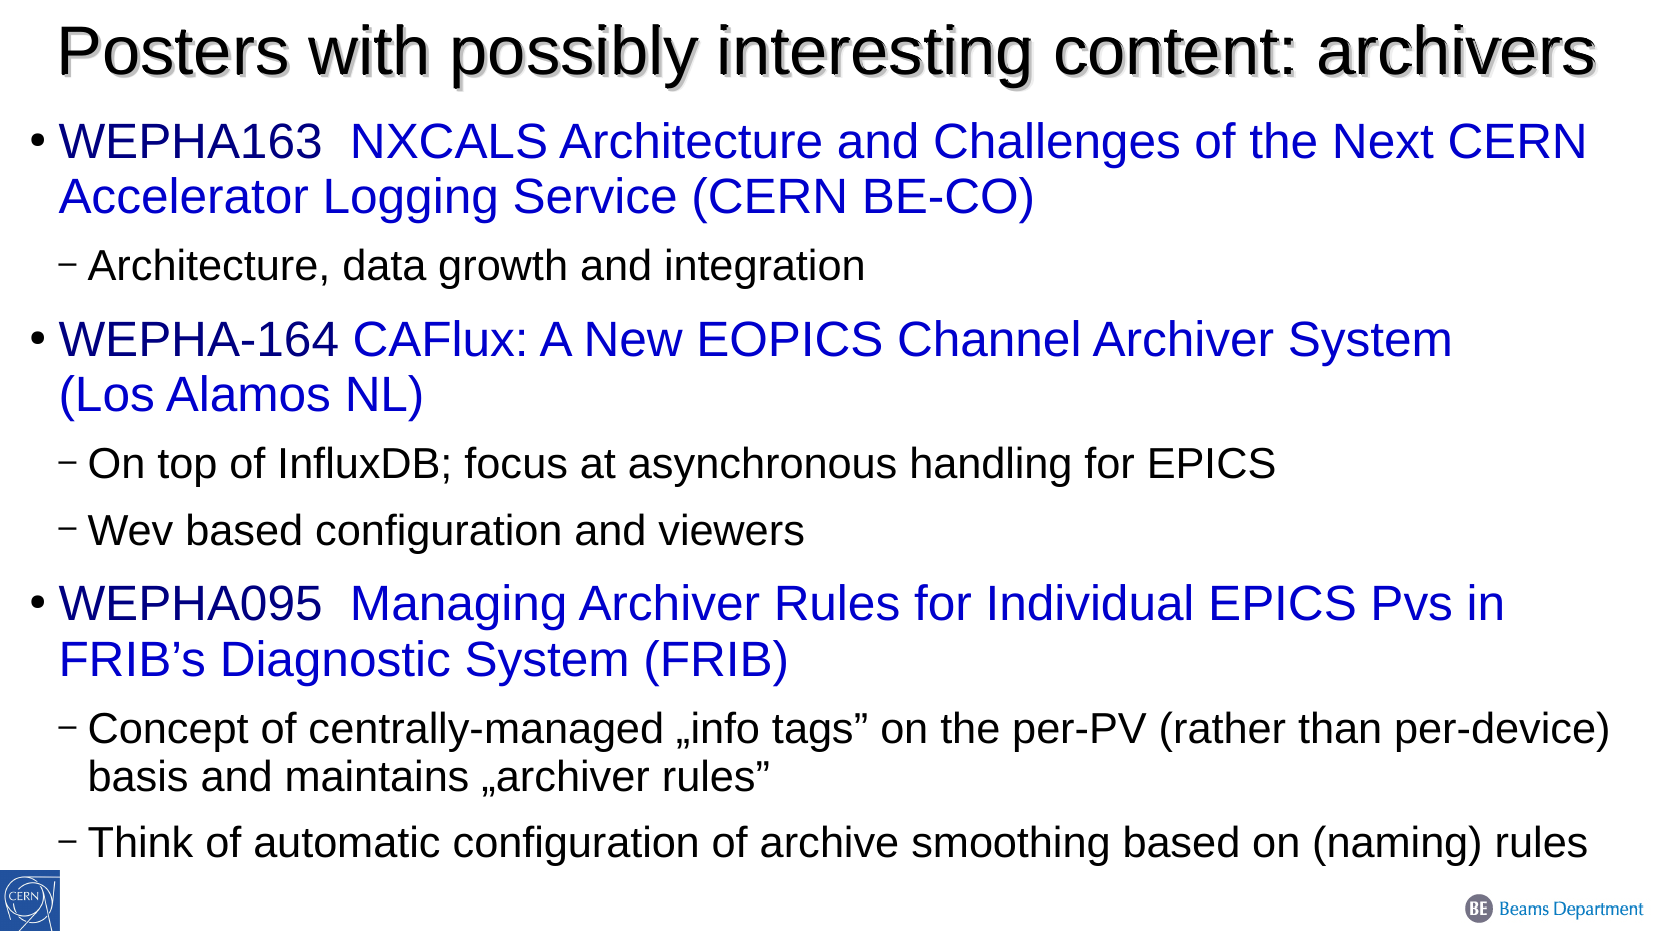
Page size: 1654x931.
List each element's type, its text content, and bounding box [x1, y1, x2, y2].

title Posters with possibly interesting content: archivers [35, 11, 1619, 90]
list WEPHA163 NXCALS Architecture and Challenges of the Next CERN Accelerator Logging Service (CERN BE-CO) Architecture, data growth and integration WEPHA-164 CAFlux: A New EOPICS Channel Archiver System (Los Alamos NL) On top of InfluxDB; focus at asynchronous handling for EPICS Wev based configuration and viewers WEPHA095 Managing Archiver Rules for Individual EPICS Pvs in FRIB’s Diagnostic System (FRIB) Concept of centrally-managed „info tags” on the per-PV (rather than per-device) basis and maintains „archiver rules” Think of automatic configuration of archive smoothing based on (naming) rules [0, 113, 1654, 871]
picture [1452, 882, 1654, 931]
picture [0, 871, 60, 931]
